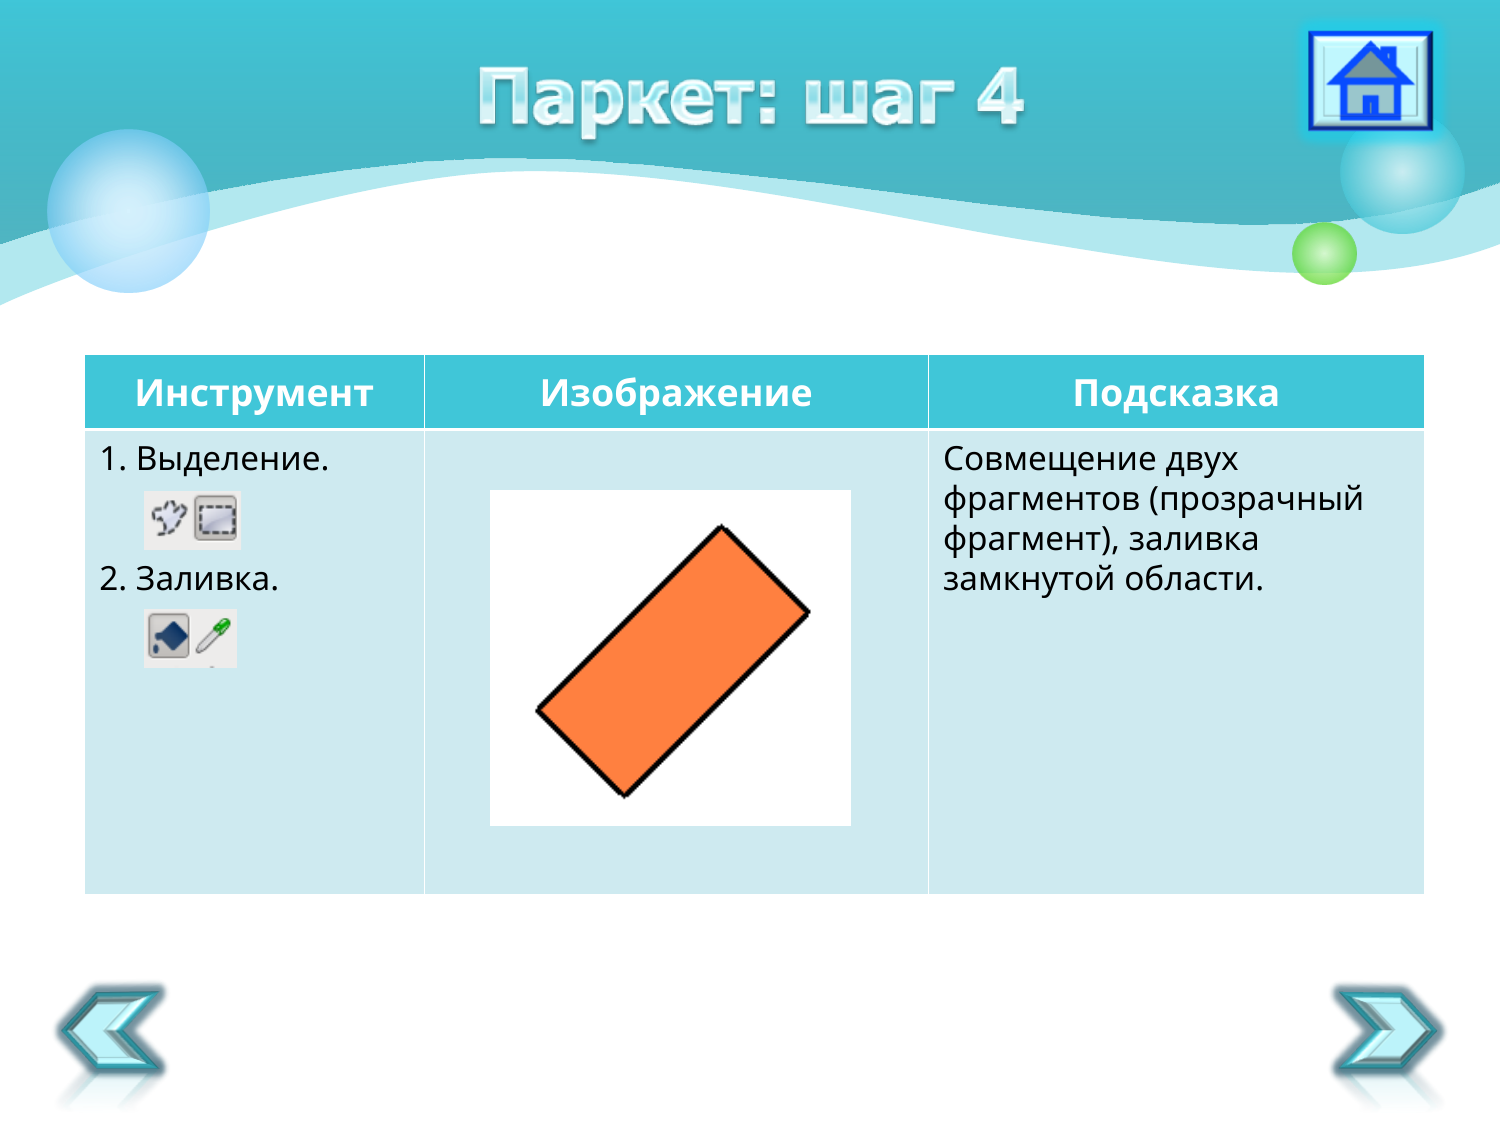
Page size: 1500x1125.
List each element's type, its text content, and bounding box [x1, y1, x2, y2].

table_header Изображение [425, 355, 928, 428]
picture [490, 490, 851, 826]
table_header Инструмент [85, 355, 424, 428]
picture [144, 491, 242, 550]
picture [46, 0, 1466, 294]
picture [43, 972, 179, 1125]
table_cell 1. Выделение. 2. Заливка. [85, 431, 424, 894]
picture [1319, 973, 1457, 1125]
table_cell Совмещение двух фрагментов (прозрачный фрагмент), заливка замкнутой области. [929, 431, 1424, 894]
table_header Подсказка [929, 355, 1424, 428]
table_cell [425, 431, 928, 894]
picture [144, 609, 237, 668]
